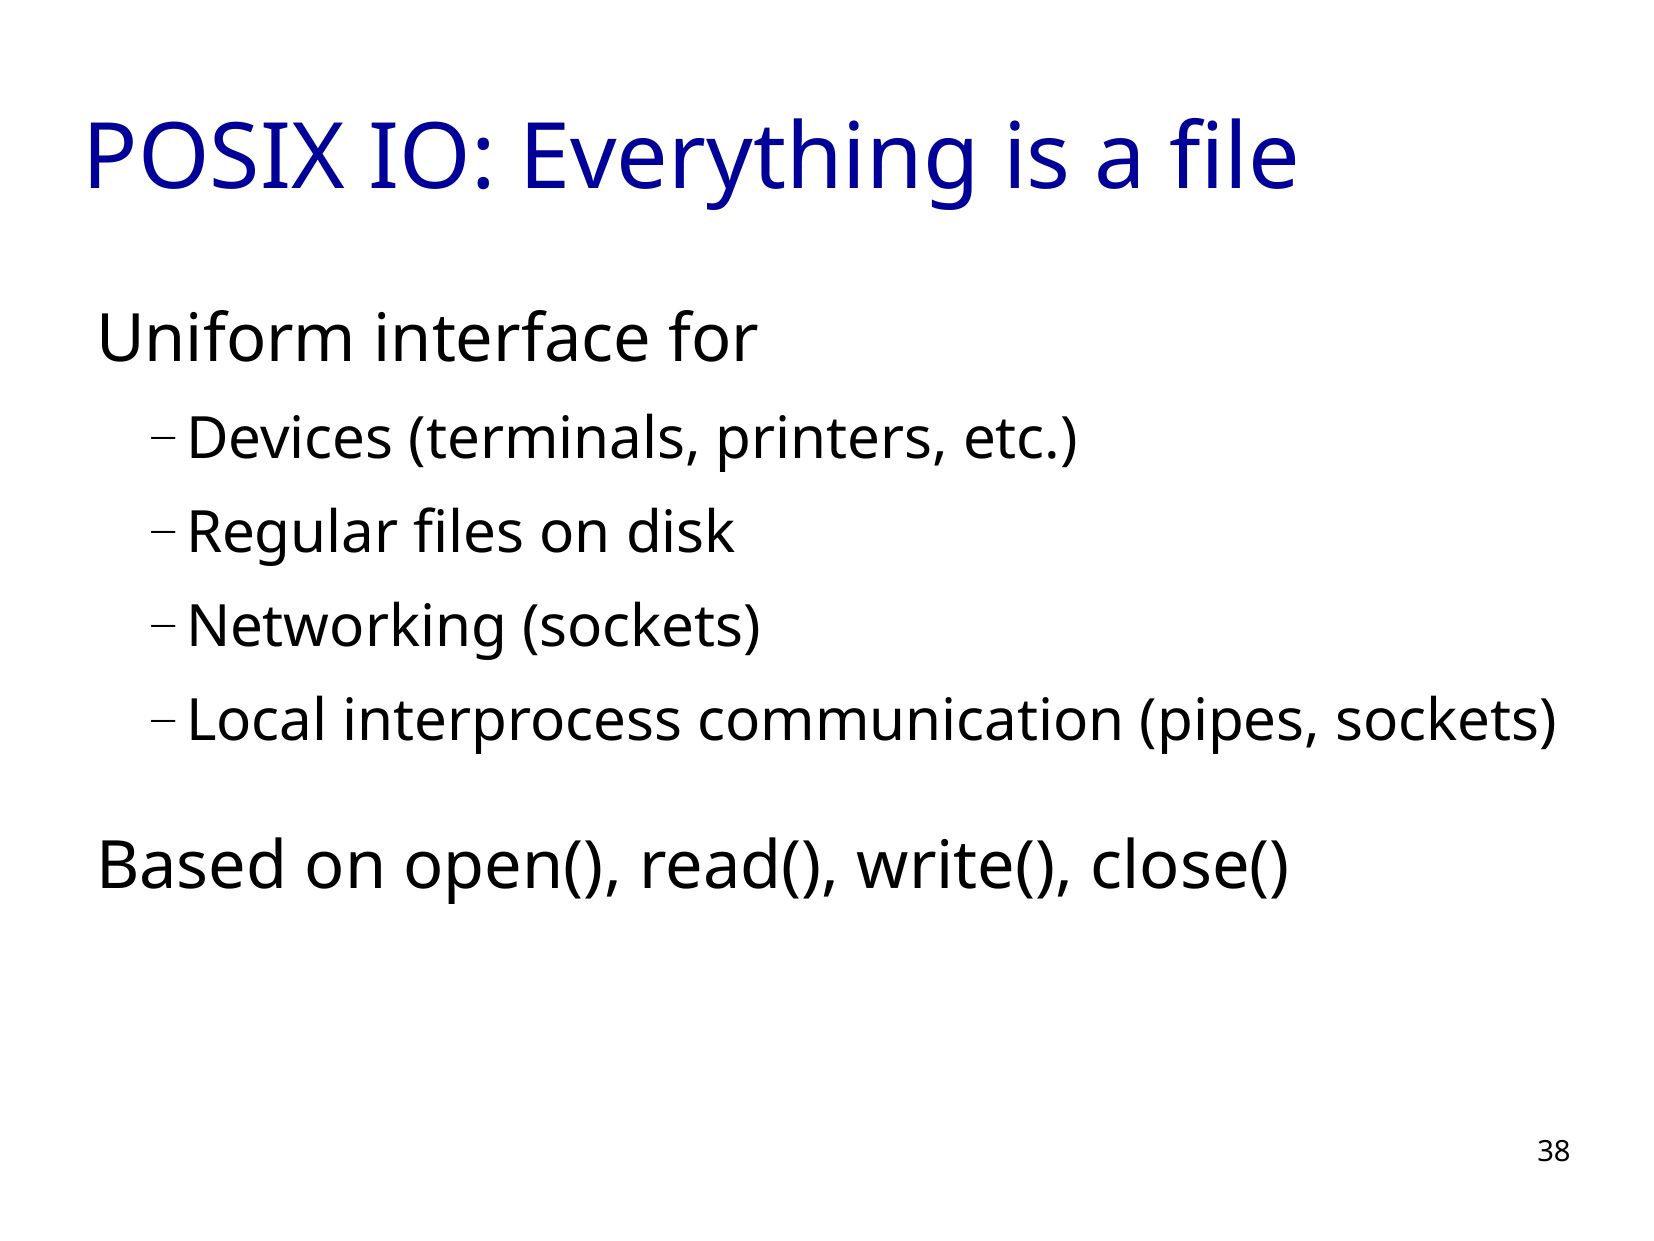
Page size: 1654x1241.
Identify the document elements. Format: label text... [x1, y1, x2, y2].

list Uniform interface for Devices (terminals, printers, etc.) Regular files on disk Networking (sockets) Local interprocess communication (pipes, sockets) Based on open(), read(), write(), close() [60, 290, 1571, 1096]
title POSIX IO: Everything is a file [82, 49, 1571, 257]
